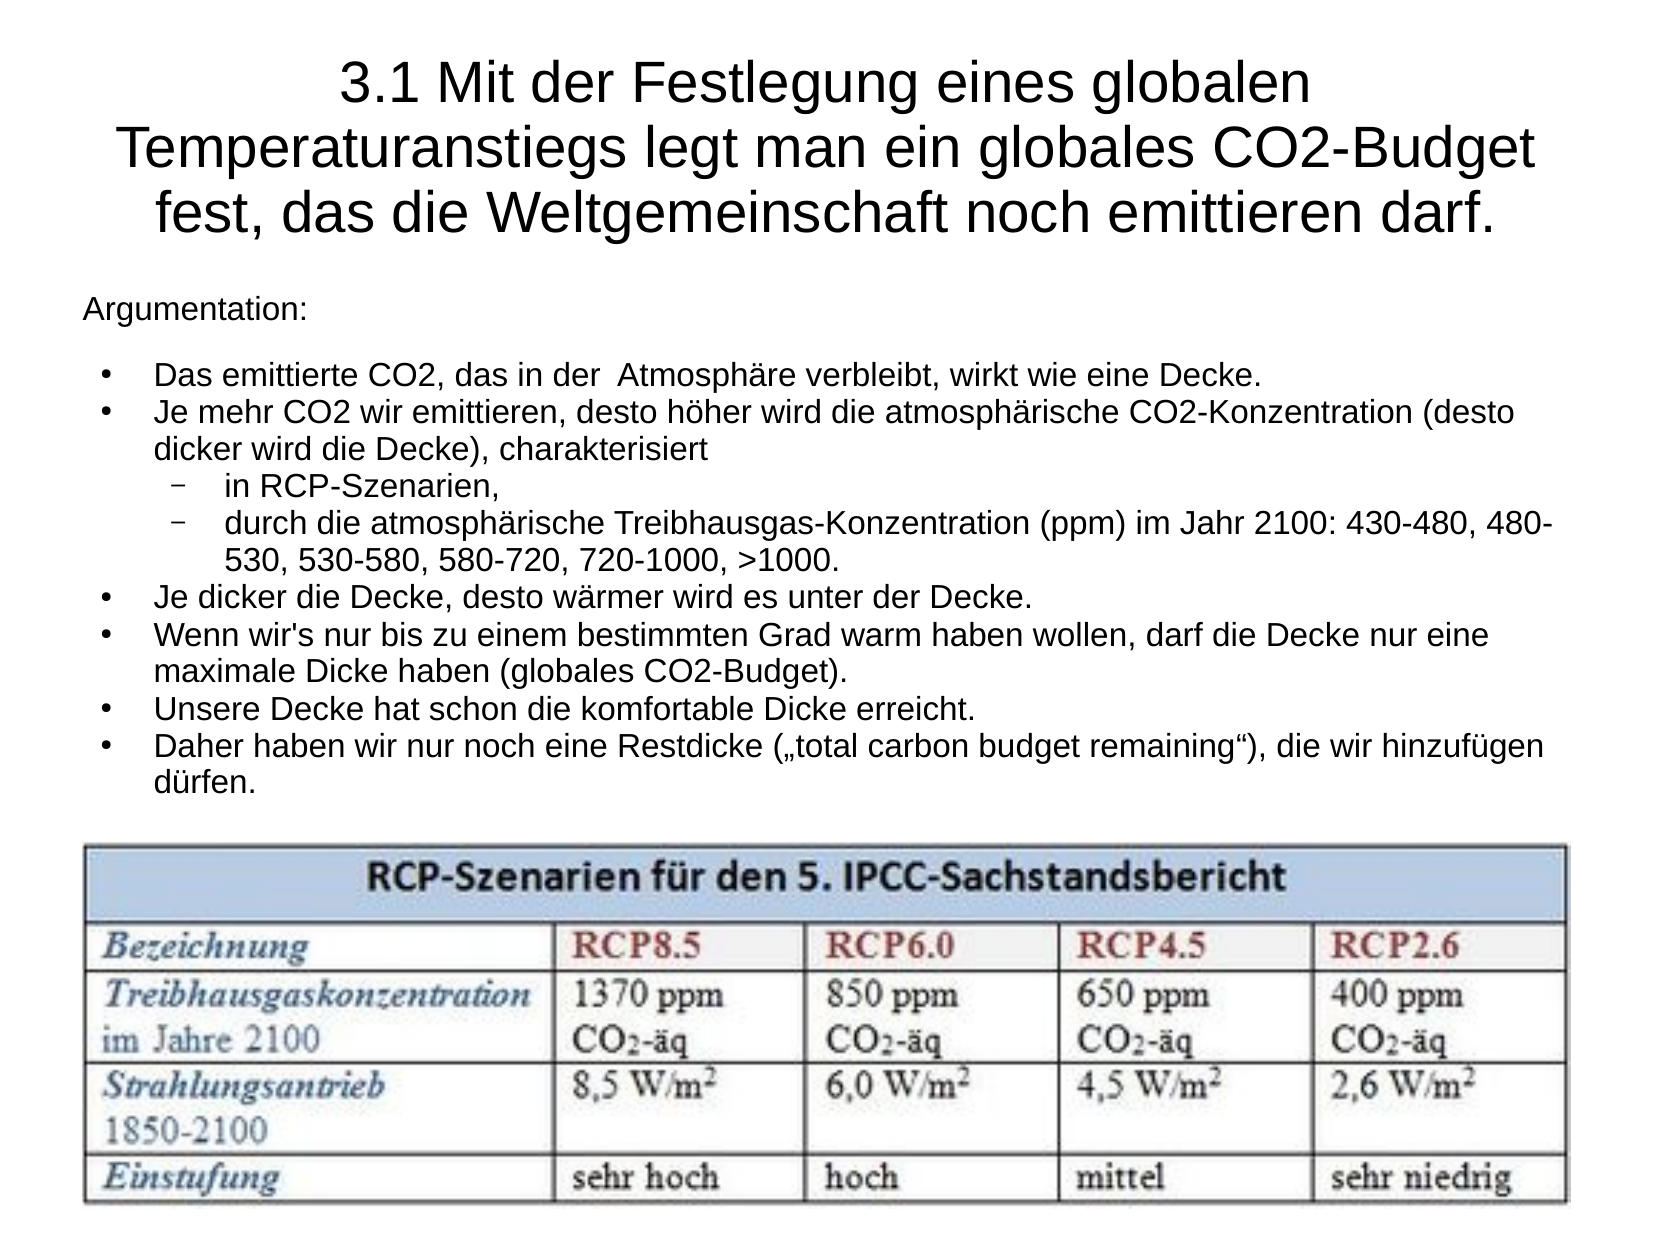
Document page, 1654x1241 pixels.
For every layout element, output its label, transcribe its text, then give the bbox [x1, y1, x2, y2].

title 3.1 Mit der Festlegung eines globalen Temperaturanstiegs legt man ein globales CO2-Budget fest, das die Weltgemeinschaft noch emittieren darf. [82, 49, 1571, 257]
picture [82, 841, 1571, 1209]
list Argumentation: Das emittierte CO2, das in der Atmosphäre verbleibt, wirkt wie eine Decke. Je mehr CO2 wir emittieren, desto höher wird die atmosphärische CO2-Konzentration (desto dicker wird die Decke), charakterisiert in RCP-Szenarien, durch die atmosphärische Treibhausgas-Konzentration (ppm) im Jahr 2100: 430-480, 480-530, 530-580, 580-720, 720-1000, >1000. Je dicker die Decke, desto wärmer wird es unter der Decke. Wenn wir's nur bis zu einem bestimmten Grad warm haben wollen, darf die Decke nur eine maximale Dicke haben (globales CO2-Budget). Unsere Decke hat schon die komfortable Dicke erreicht. Daher haben wir nur noch eine Restdicke („total carbon budget remaining“), die wir hinzufügen dürfen. [82, 290, 1571, 841]
